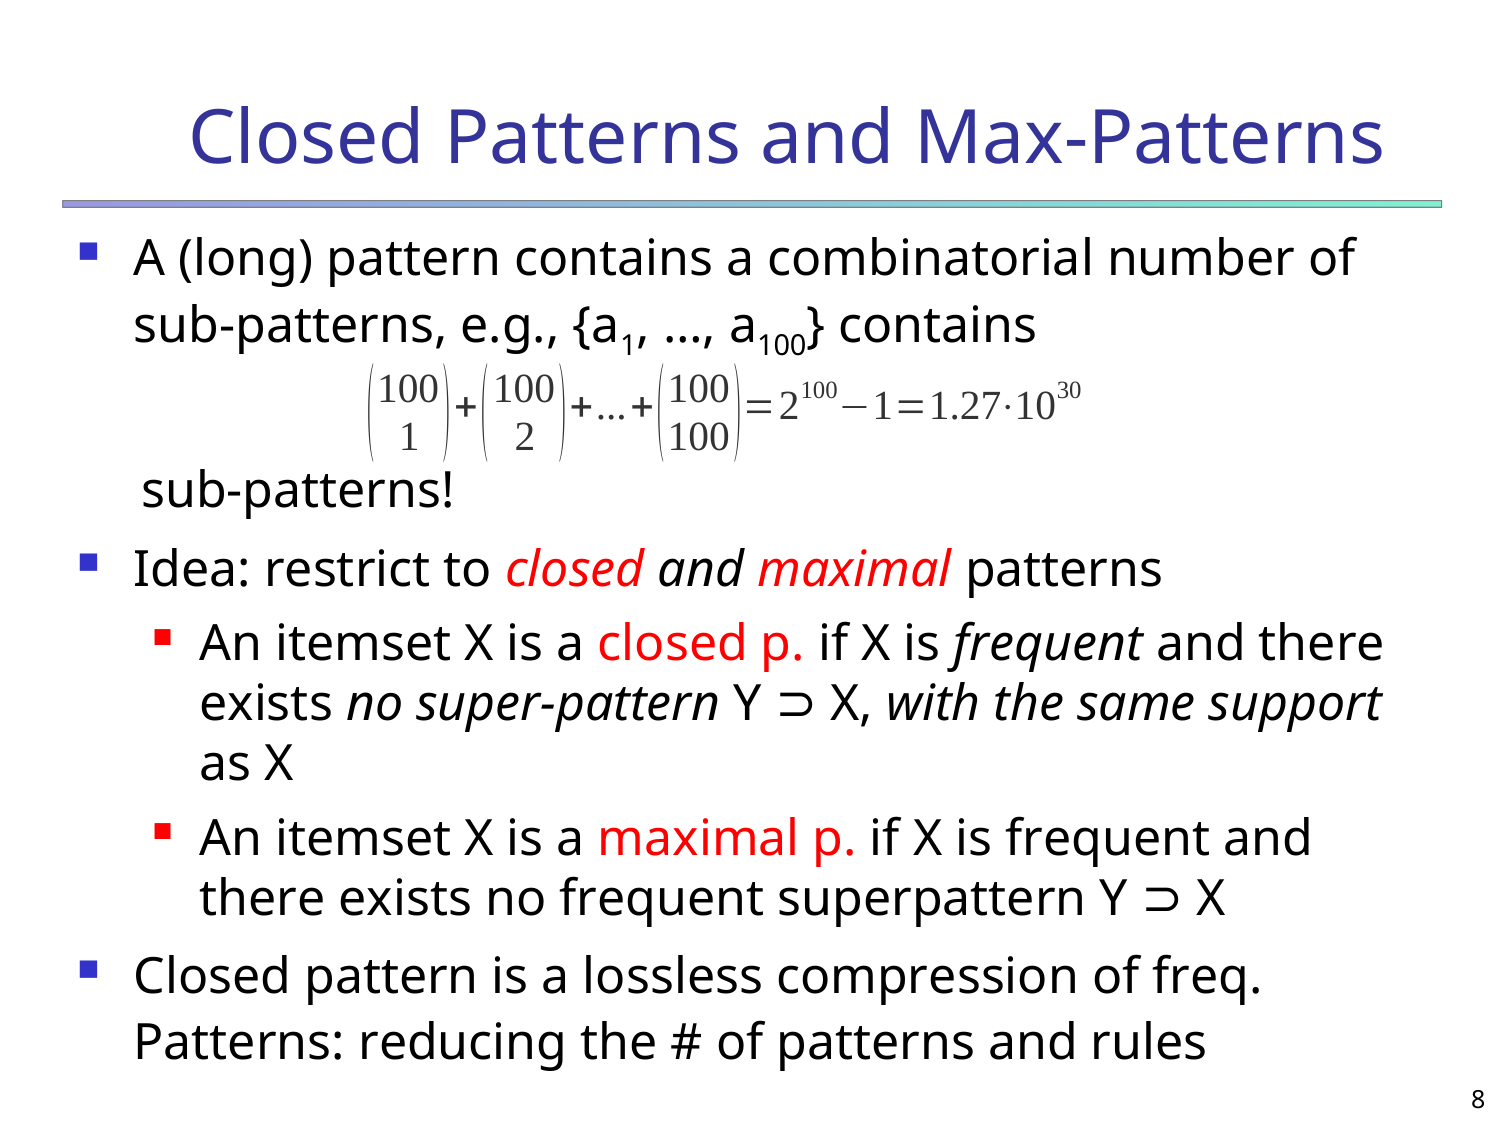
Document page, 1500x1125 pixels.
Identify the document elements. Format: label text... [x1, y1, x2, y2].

chart [360, 360, 1089, 464]
text_box <number> [1187, 1062, 1500, 1125]
title Closed Patterns and Max-Patterns [137, 0, 1438, 187]
list A (long) pattern contains a combinatorial number of sub-patterns, e.g., {a1, …, a100} contains sub-patterns! Idea: restrict to closed and maximal patterns An itemset X is a closed p. if X is frequent and there exists no super-pattern Y ⊃ X, with the same support as X An itemset X is a maximal p. if X is frequent and there exists no frequent superpattern Y ⊃ X Closed pattern is a lossless compression of freq. Patterns: reducing the # of patterns and rules [62, 212, 1438, 1078]
